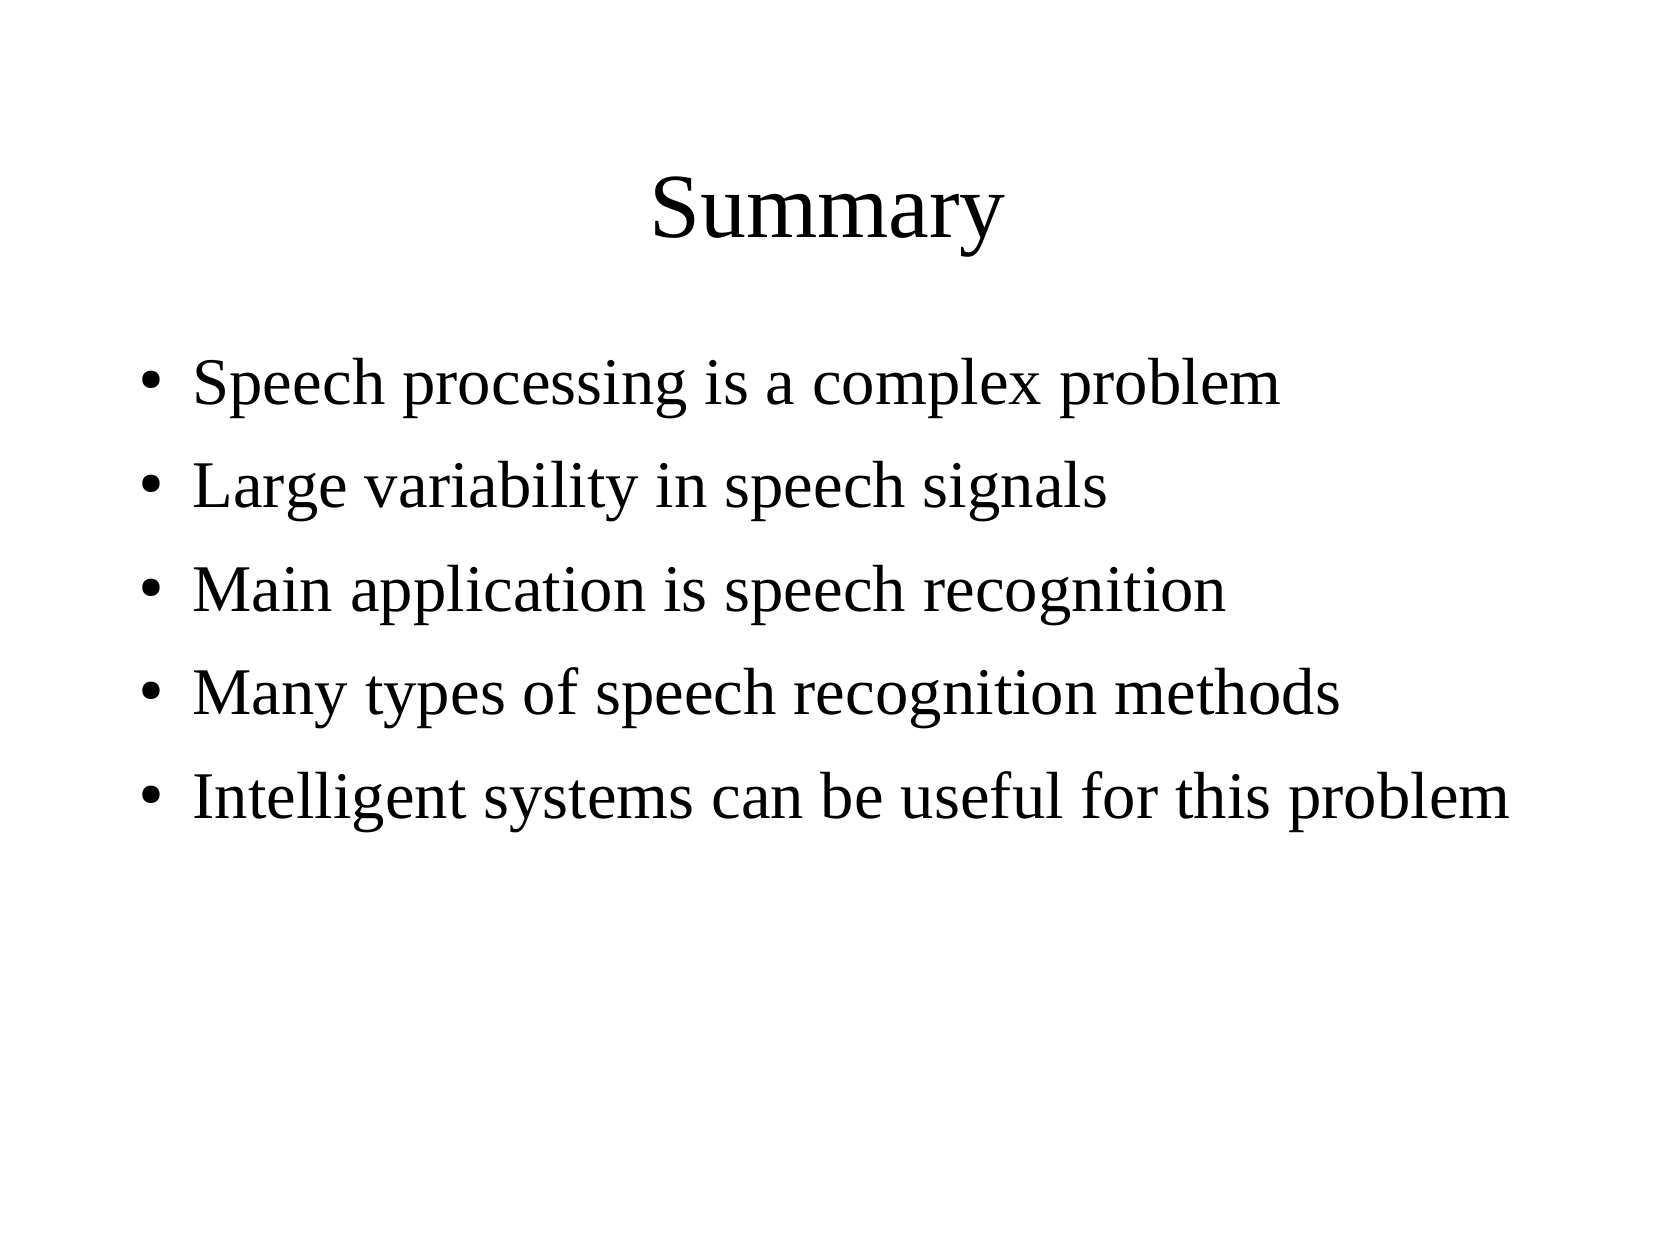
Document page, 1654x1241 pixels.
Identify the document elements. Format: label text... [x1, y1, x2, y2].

list Speech processing is a complex problem Large variability in speech signals Main application is speech recognition Many types of speech recognition methods Intelligent systems can be useful for this problem [121, 344, 1534, 1127]
title Summary [121, 102, 1534, 311]
